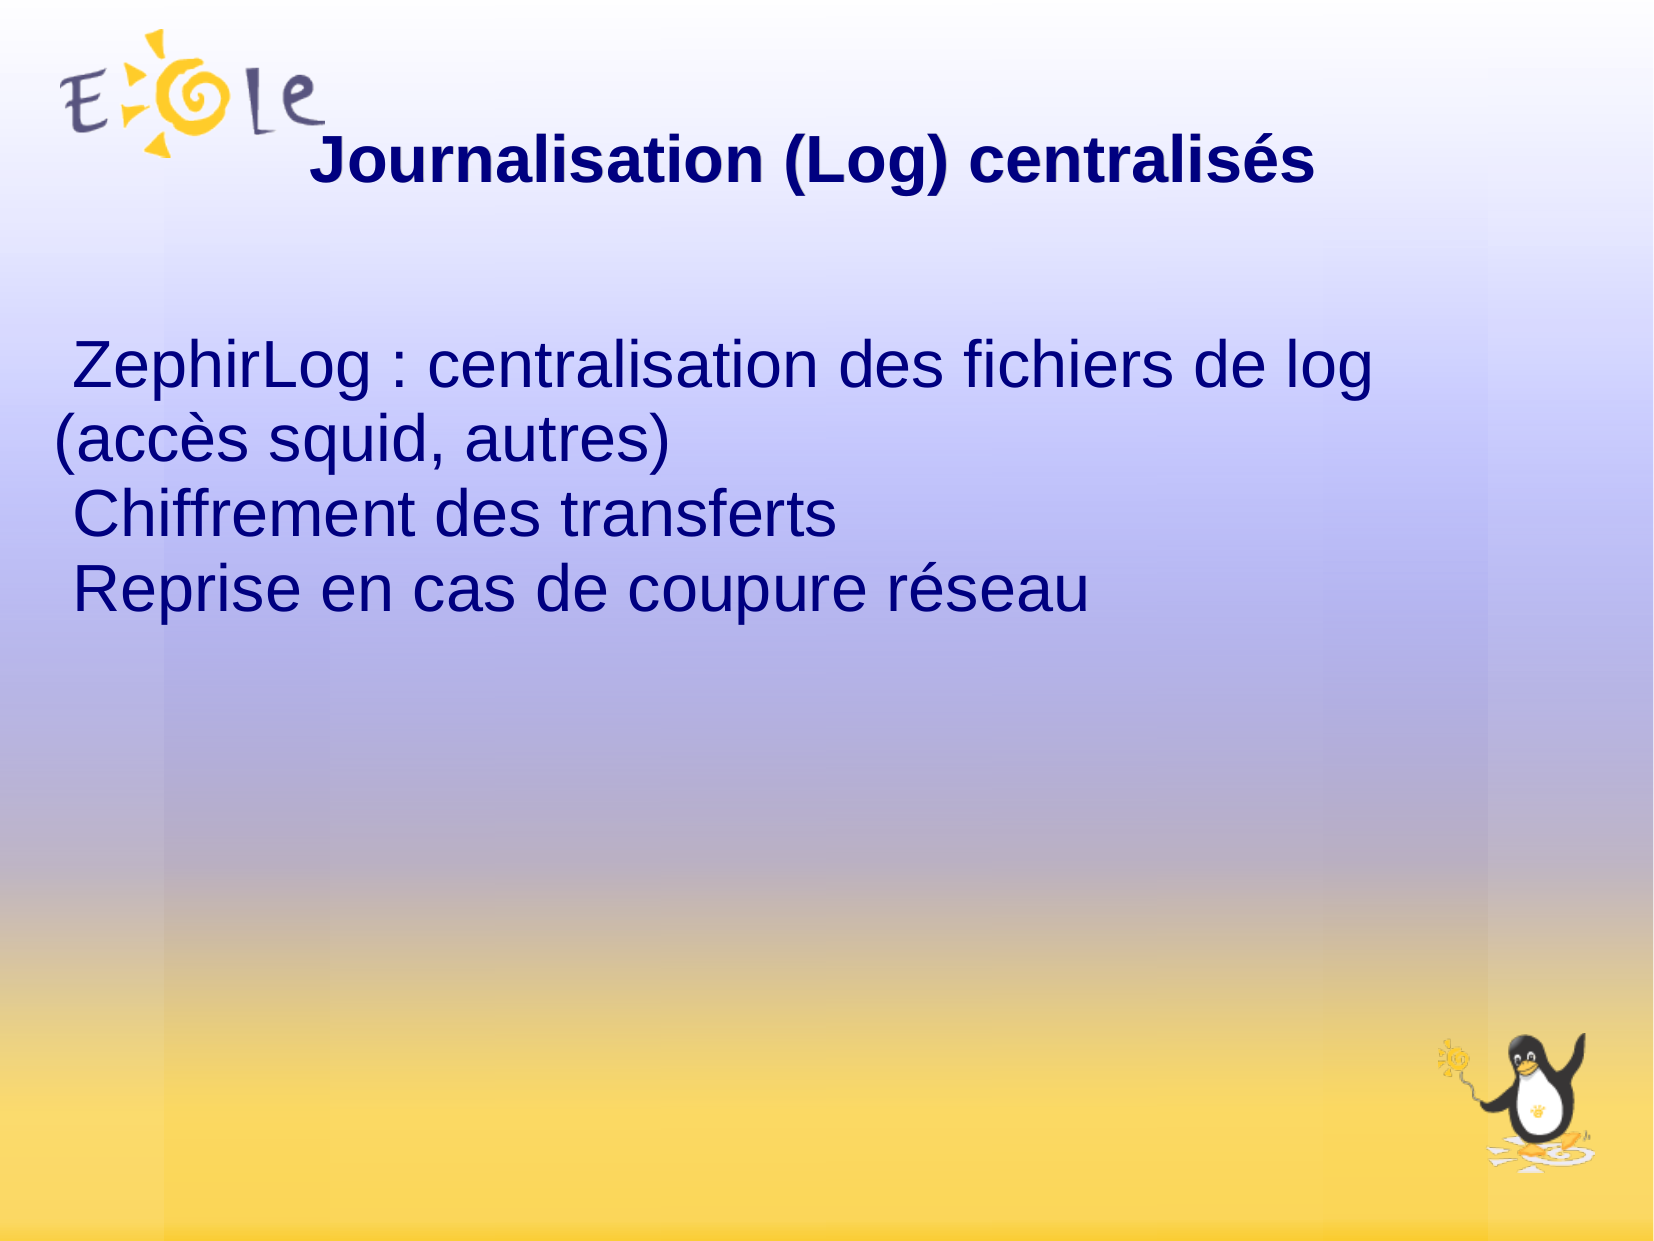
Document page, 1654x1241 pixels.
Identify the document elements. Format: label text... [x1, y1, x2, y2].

subtitle [82, 680, 1571, 1102]
picture [0, 0, 1654, 1241]
text_box Journalisation (Log) centralisés [295, 114, 1371, 216]
title [106, 88, 1595, 281]
text_box ZephirLog : centralisation des fichiers de log (accès squid, autres) Chiffrement des transferts Reprise en cas de coupure réseau [53, 273, 1590, 680]
